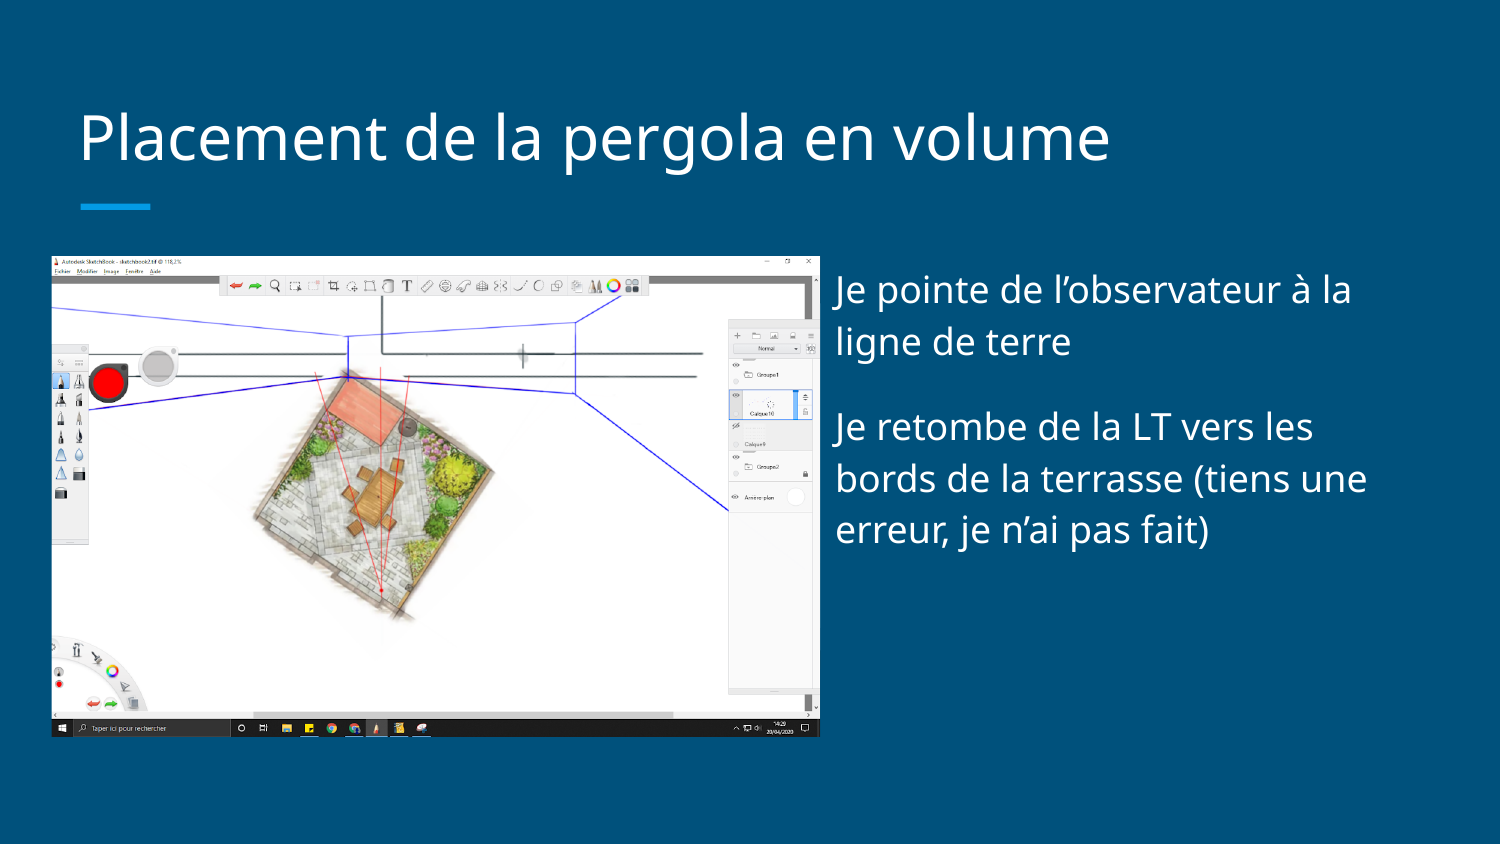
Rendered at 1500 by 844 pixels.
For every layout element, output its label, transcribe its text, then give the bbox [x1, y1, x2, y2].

list Je pointe de l’observateur à la ligne de terre Je retombe de la LT vers les bords de la terrasse (tiens une erreur, je n’ai pas fait) [820, 244, 1437, 750]
title Placement de la pergola en volume [63, 75, 1437, 188]
picture [52, 257, 820, 736]
